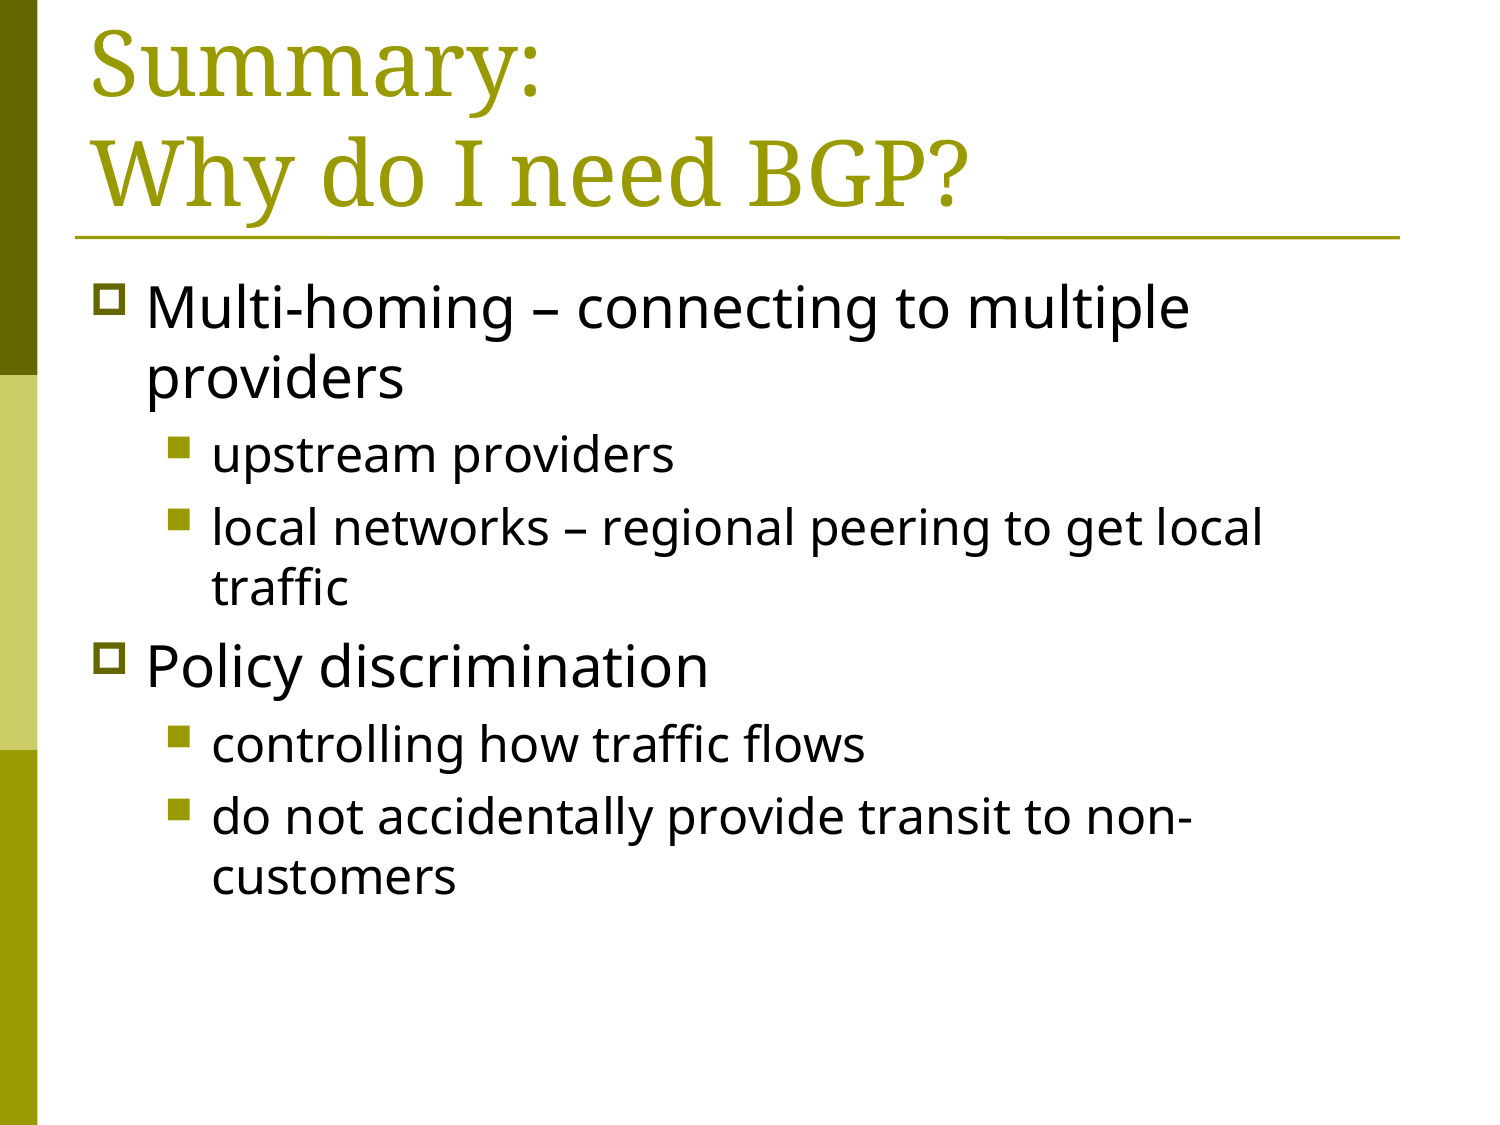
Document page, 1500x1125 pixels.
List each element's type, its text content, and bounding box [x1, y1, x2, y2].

title Summary: Why do I need BGP? [75, 0, 1426, 233]
list Multi-homing – connecting to multiple providers upstream providers local networks – regional peering to get local traffic Policy discrimination controlling how traffic flows do not accidentally provide transit to non-customers [75, 262, 1426, 1006]
